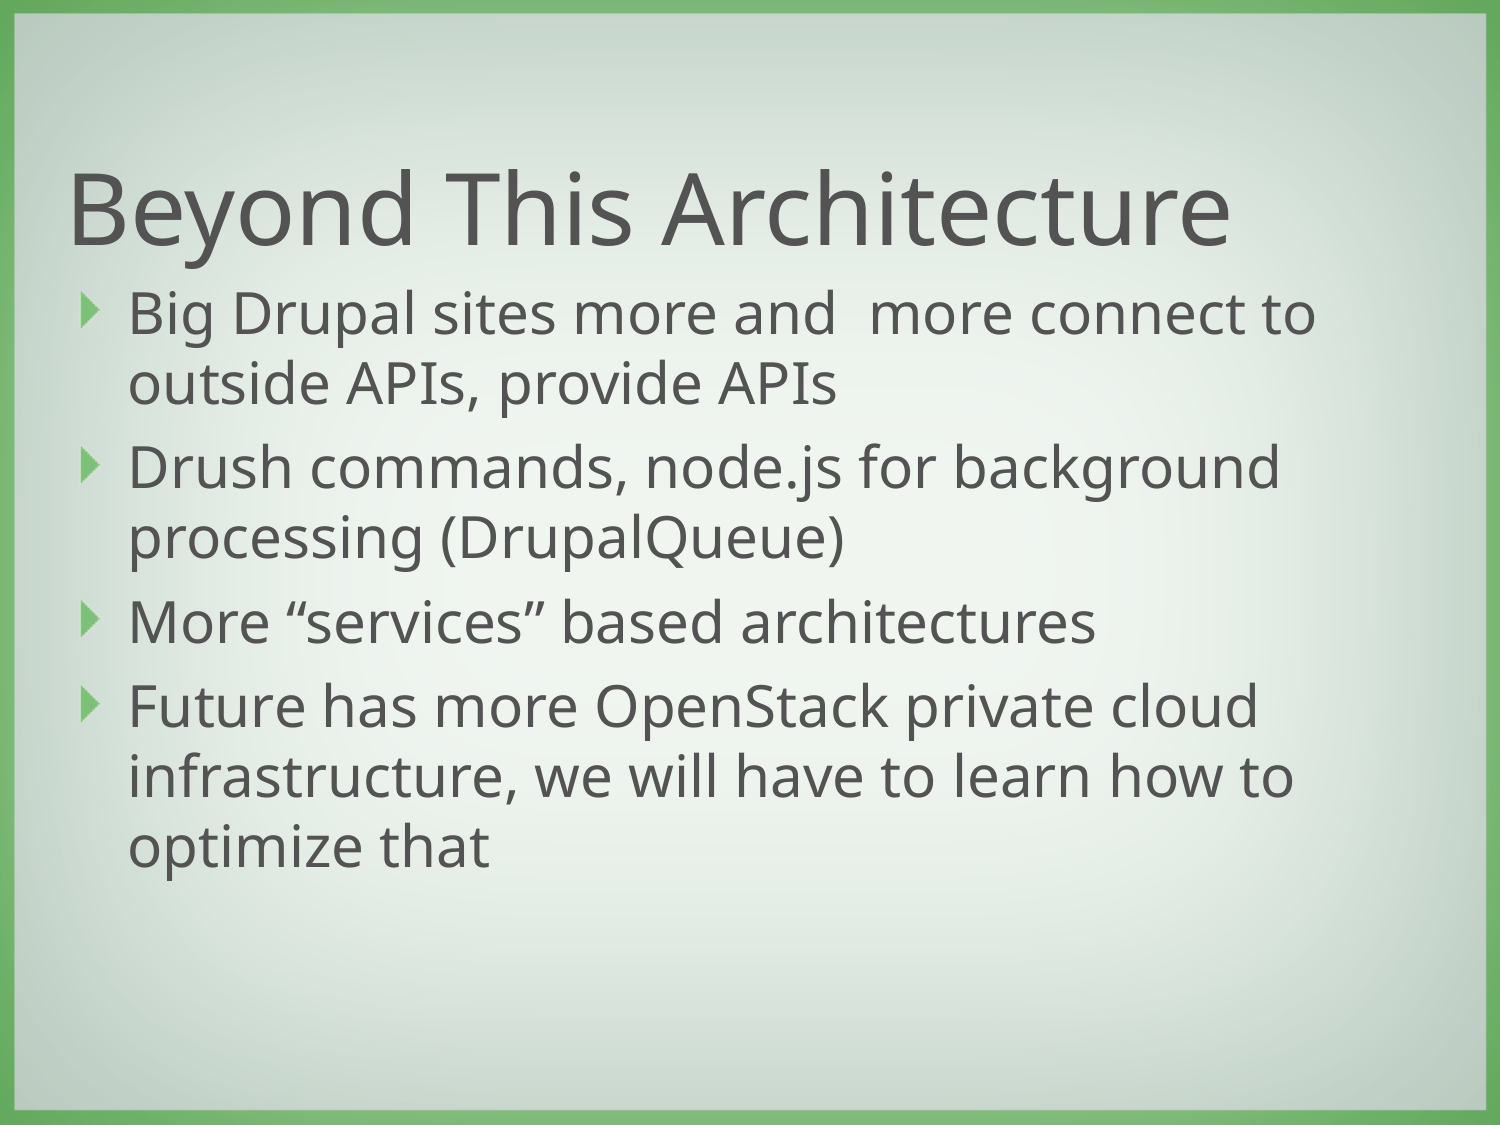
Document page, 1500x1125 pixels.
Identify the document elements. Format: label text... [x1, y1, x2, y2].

title Beyond This Architecture [50, 137, 1457, 274]
picture [0, 0, 1500, 1125]
list Big Drupal sites more and more connect to outside APIs, provide APIs Drush commands, node.js for background processing (DrupalQueue) More “services” based architectures Future has more OpenStack private cloud infrastructure, we will have to learn how to optimize that [56, 268, 1463, 1005]
